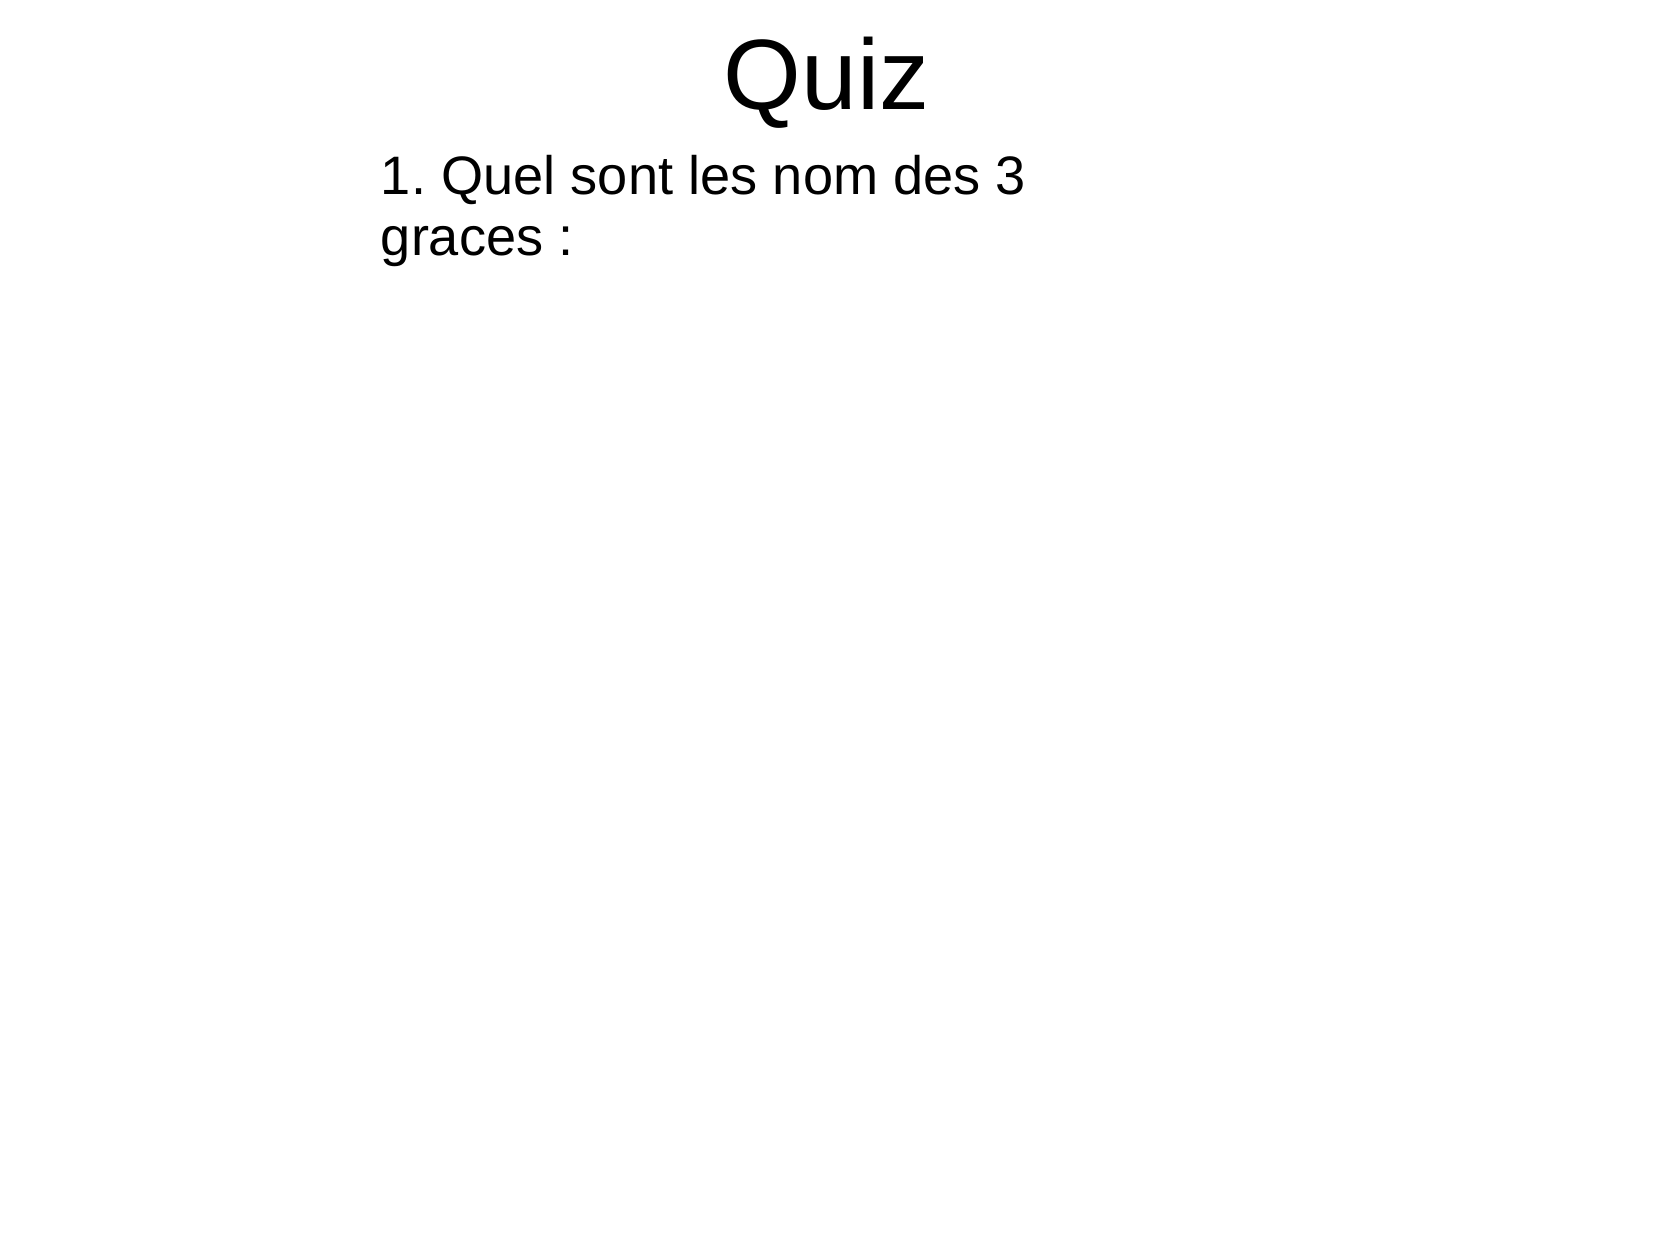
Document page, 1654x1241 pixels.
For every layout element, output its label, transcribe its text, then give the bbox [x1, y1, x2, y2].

text_box Quiz [0, 11, 1654, 139]
text_box 1. Quel sont les nom des 3 graces : [366, 138, 1241, 1072]
